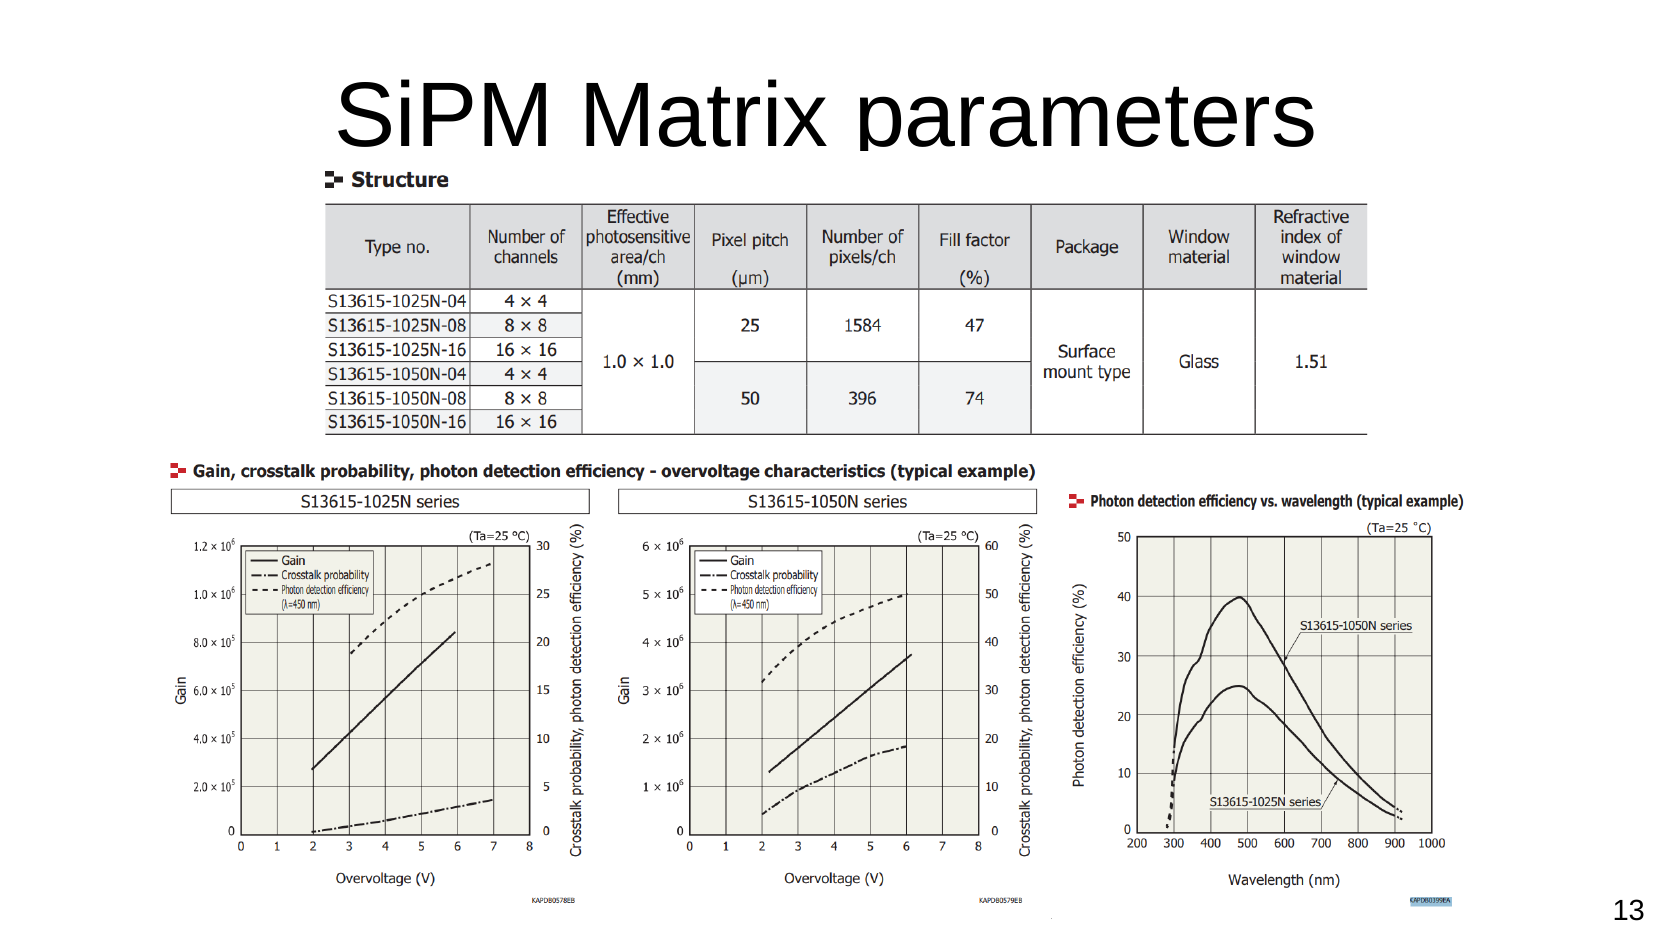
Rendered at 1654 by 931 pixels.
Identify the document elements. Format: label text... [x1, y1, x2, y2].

picture [150, 151, 1471, 931]
title SiPM Matrix parameters [82, 37, 1571, 193]
